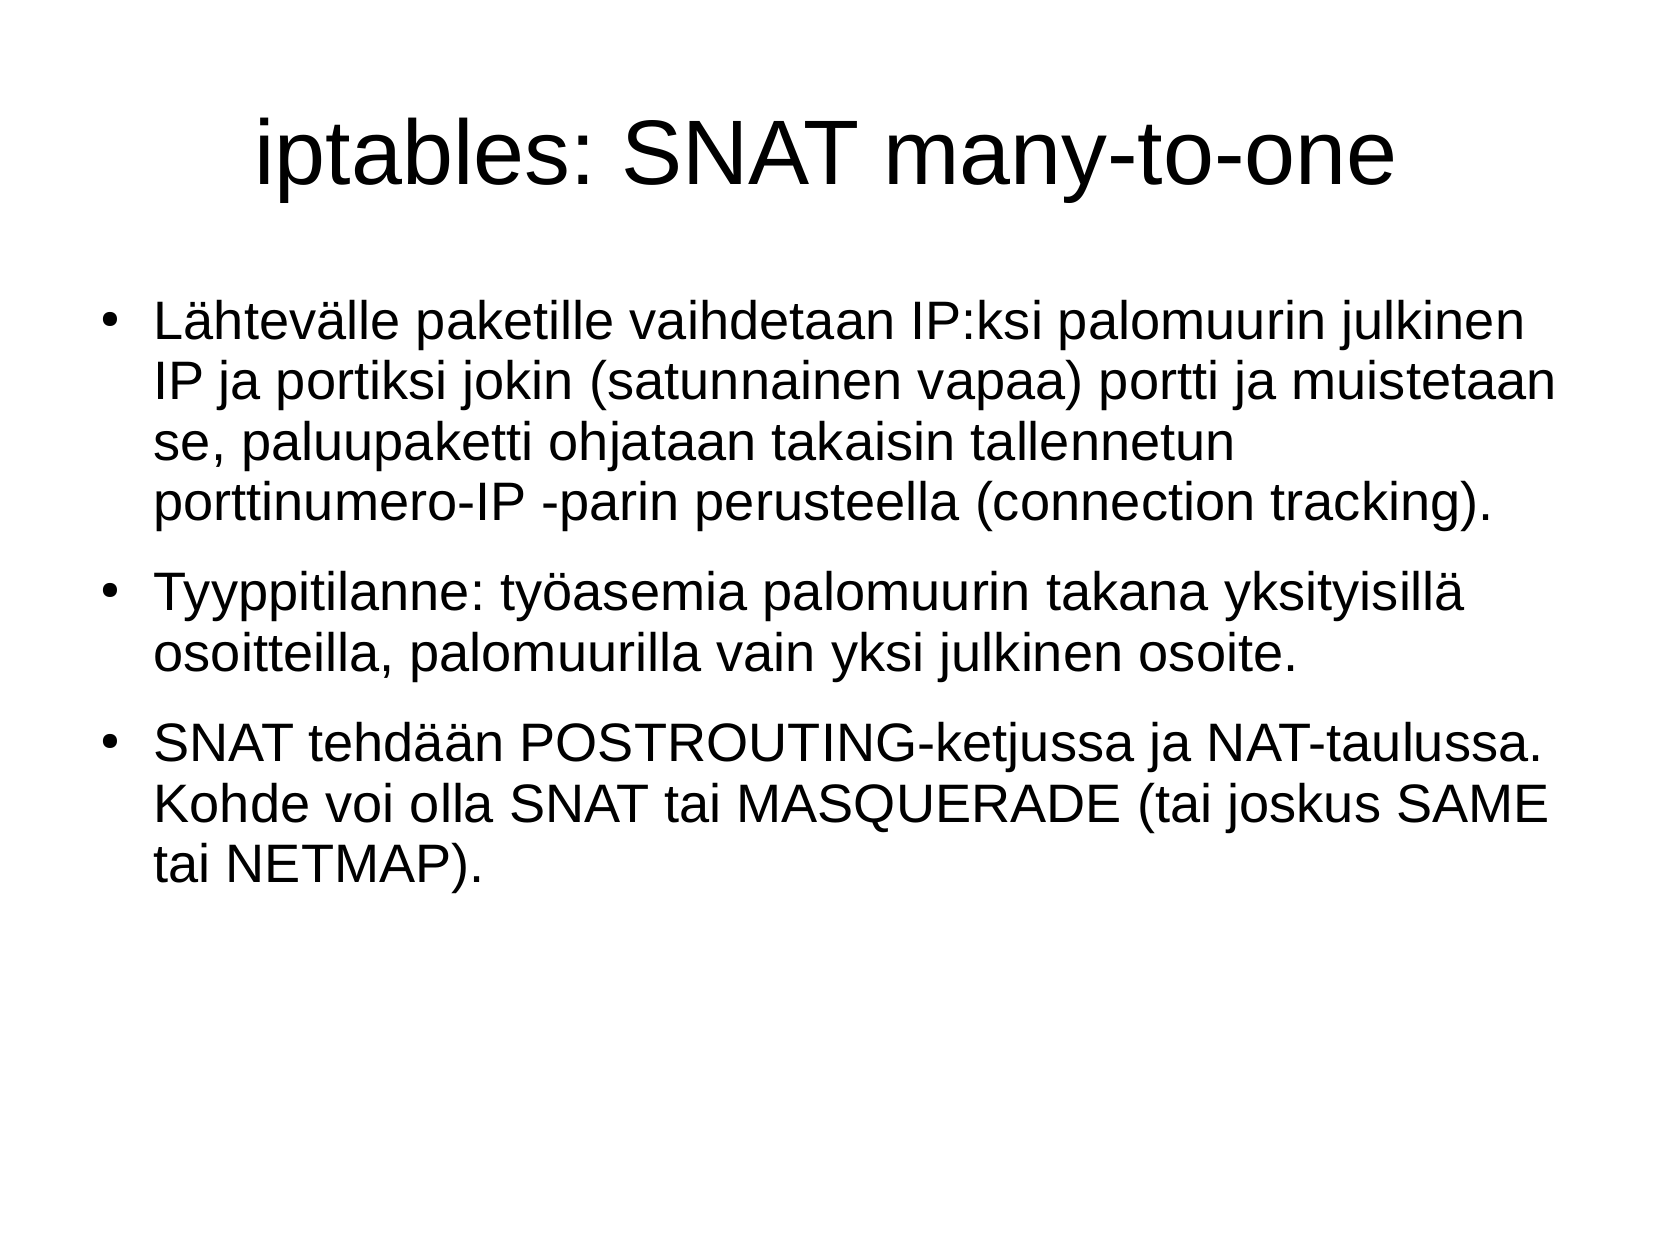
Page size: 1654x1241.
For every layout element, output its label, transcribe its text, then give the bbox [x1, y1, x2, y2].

title iptables: SNAT many-to-one [82, 49, 1571, 257]
list Lähtevälle paketille vaihdetaan IP:ksi palomuurin julkinen IP ja portiksi jokin (satunnainen vapaa) portti ja muistetaan se, paluupaketti ohjataan takaisin tallennetun porttinumero-IP -parin perusteella (connection tracking). Tyyppitilanne: työasemia palomuurin takana yksityisillä osoitteilla, palomuurilla vain yksi julkinen osoite. SNAT tehdään POSTROUTING-ketjussa ja NAT-taulussa. Kohde voi olla SNAT tai MASQUERADE (tai joskus SAME tai NETMAP). [82, 290, 1571, 1010]
